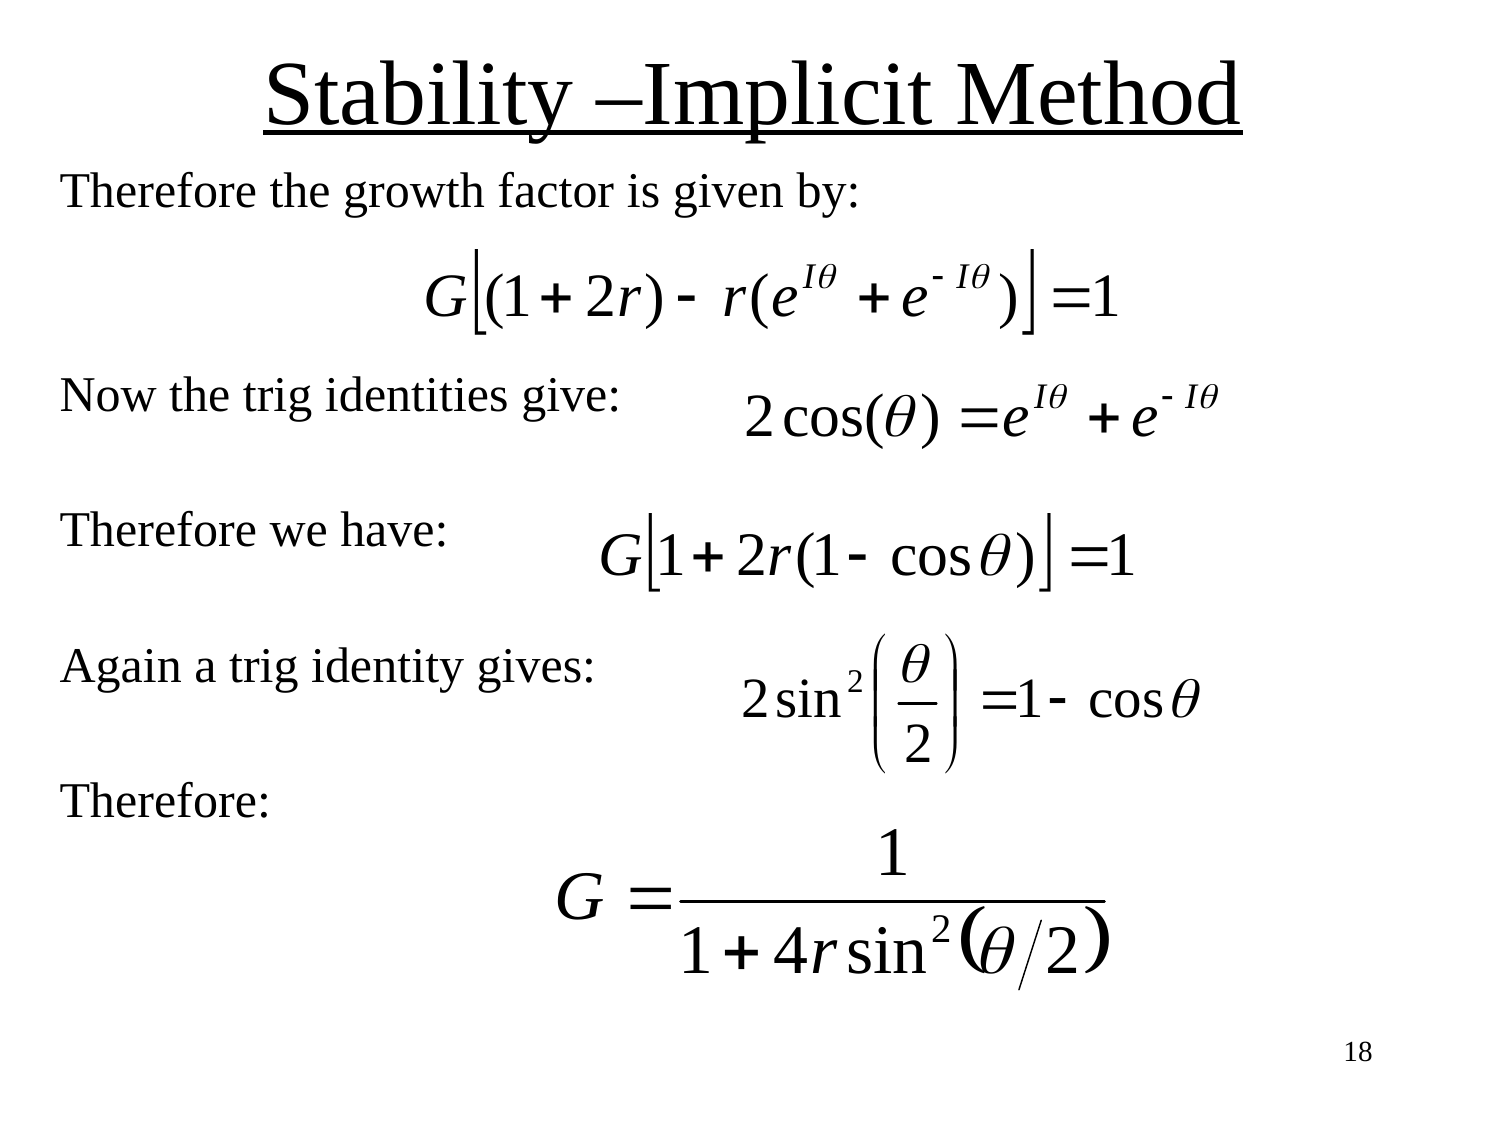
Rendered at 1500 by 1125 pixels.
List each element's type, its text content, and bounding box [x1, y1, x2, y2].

title Stability –Implicit Method [115, 0, 1391, 155]
text_box <number> [1074, 1025, 1388, 1101]
chart [735, 369, 1250, 462]
chart [591, 513, 1153, 602]
chart [733, 623, 1213, 785]
list Therefore the growth factor is given by: Now the trig identities give: Therefore we have: Again a trig identity gives: Therefore: [44, 155, 1500, 956]
chart [416, 249, 1137, 342]
chart [546, 809, 1117, 1007]
